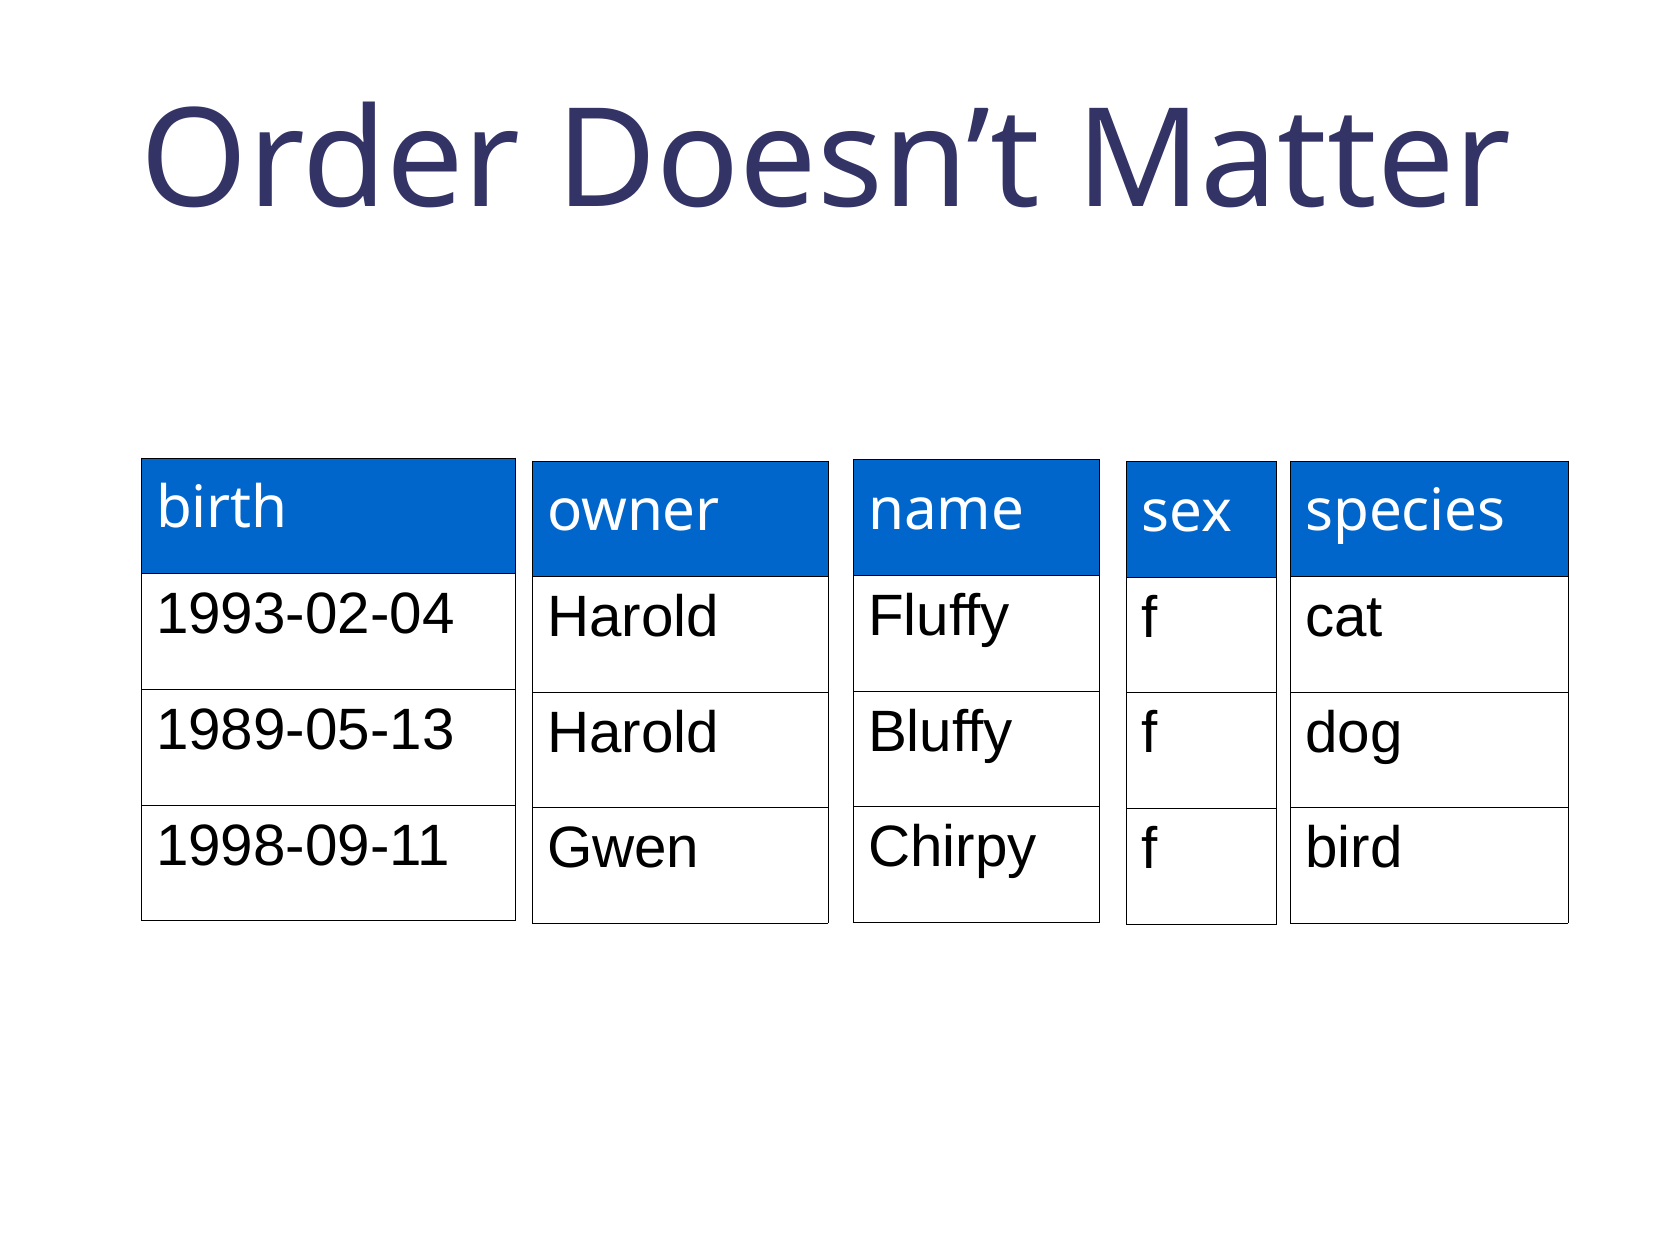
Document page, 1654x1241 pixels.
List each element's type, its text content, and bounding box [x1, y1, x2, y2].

table_cell Chirpy [854, 807, 1099, 922]
table_cell cat [1291, 577, 1568, 692]
table_cell 1993-02-04 [142, 574, 515, 689]
table_cell Harold [533, 577, 828, 692]
table_cell bird [1291, 808, 1568, 923]
table_header sex [1127, 462, 1276, 577]
table_cell Gwen [533, 808, 828, 923]
table_cell dog [1291, 693, 1568, 807]
table_header name [854, 460, 1099, 575]
table_cell 1989-05-13 [142, 690, 515, 805]
table_cell f [1127, 809, 1276, 924]
table_cell f [1127, 578, 1276, 692]
table_cell 1998-09-11 [142, 806, 515, 920]
title Order Doesn’t Matter [82, 56, 1571, 250]
table_header birth [142, 459, 515, 573]
table_cell f [1127, 693, 1276, 808]
table_cell Fluffy [854, 576, 1099, 691]
table_header species [1291, 462, 1568, 576]
table_cell Harold [533, 693, 828, 807]
table_cell Bluffy [854, 692, 1099, 806]
table_header owner [533, 462, 828, 576]
